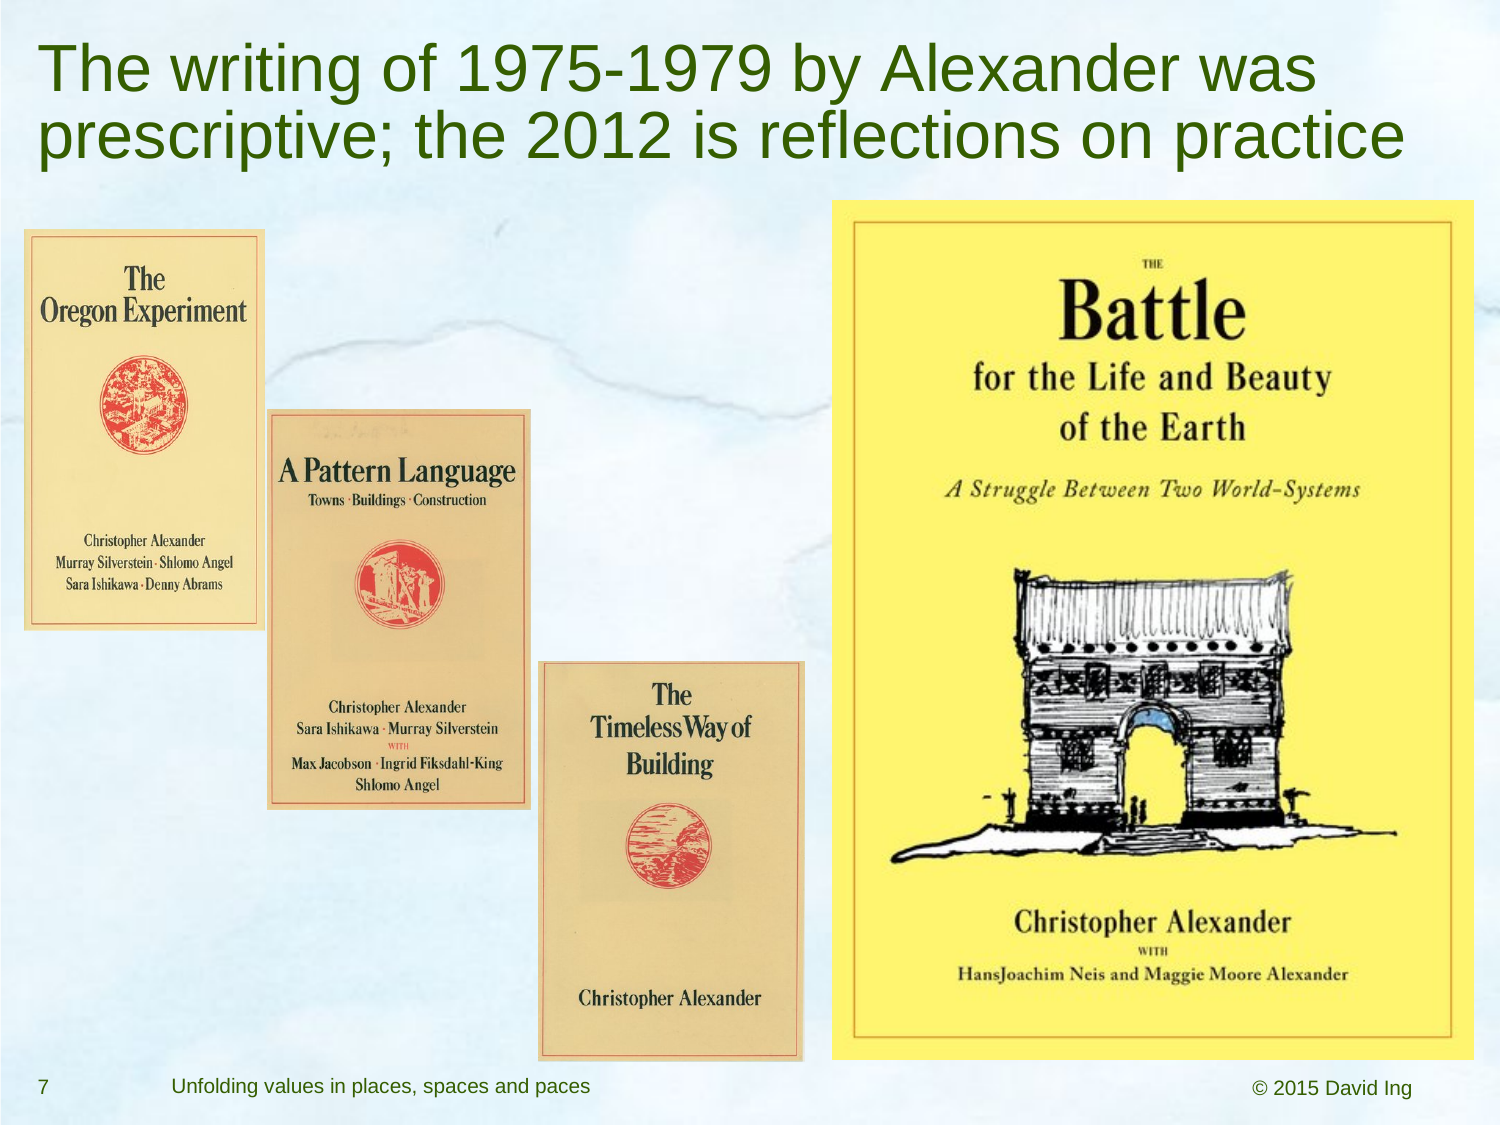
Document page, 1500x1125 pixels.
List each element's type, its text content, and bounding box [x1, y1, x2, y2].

picture [0, 0, 1500, 1125]
title The writing of 1975-1979 by Alexander was prescriptive; the 2012 is reflections on practice [37, 37, 1463, 236]
